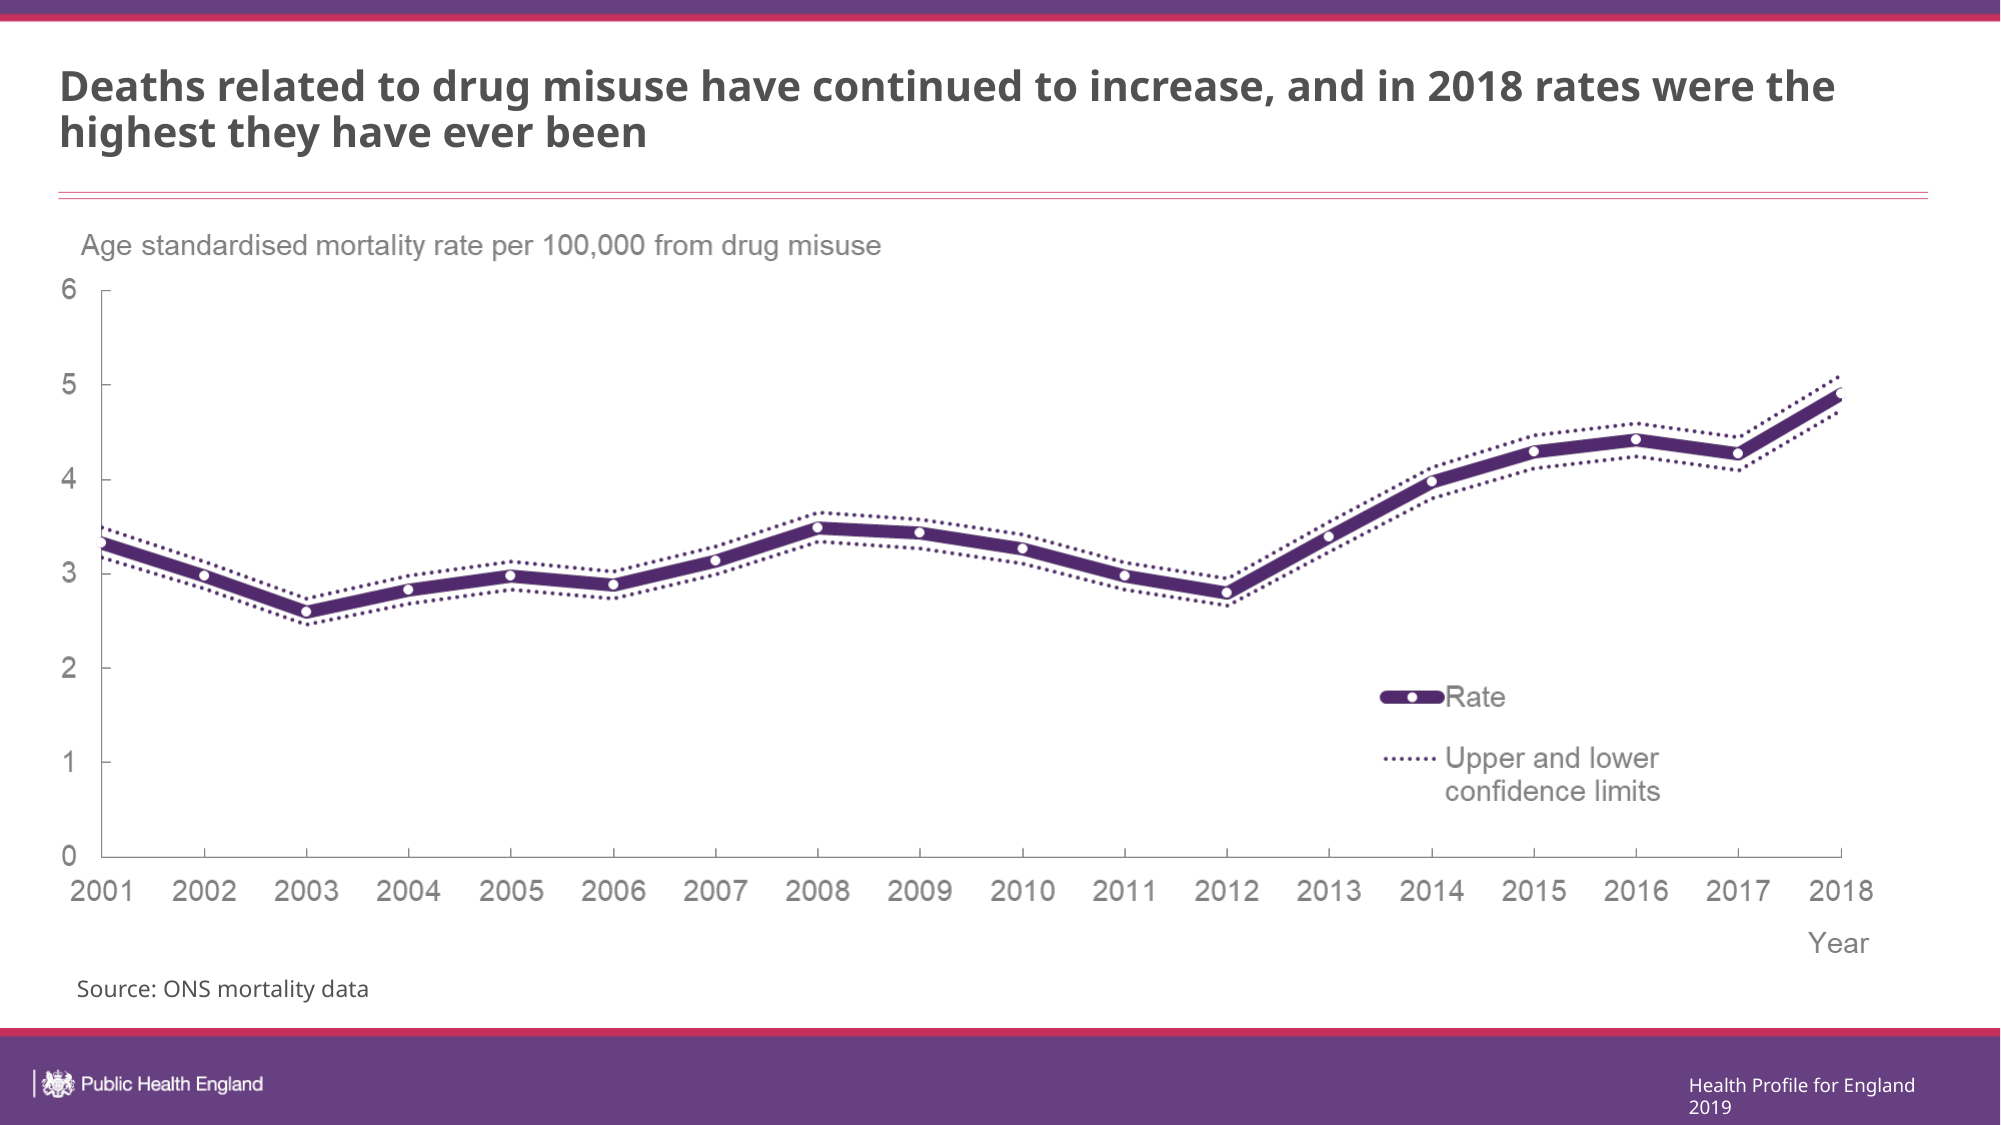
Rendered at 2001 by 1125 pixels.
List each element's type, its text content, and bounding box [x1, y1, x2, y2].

picture [0, 219, 1931, 968]
text_box Health Profile for England 2019 [1673, 1065, 1978, 1105]
title Deaths related to drug misuse have continued to increase, and in 2018 rates were the highest they have ever been [43, 2, 1931, 219]
text_box Source: ONS mortality data [61, 968, 605, 1010]
